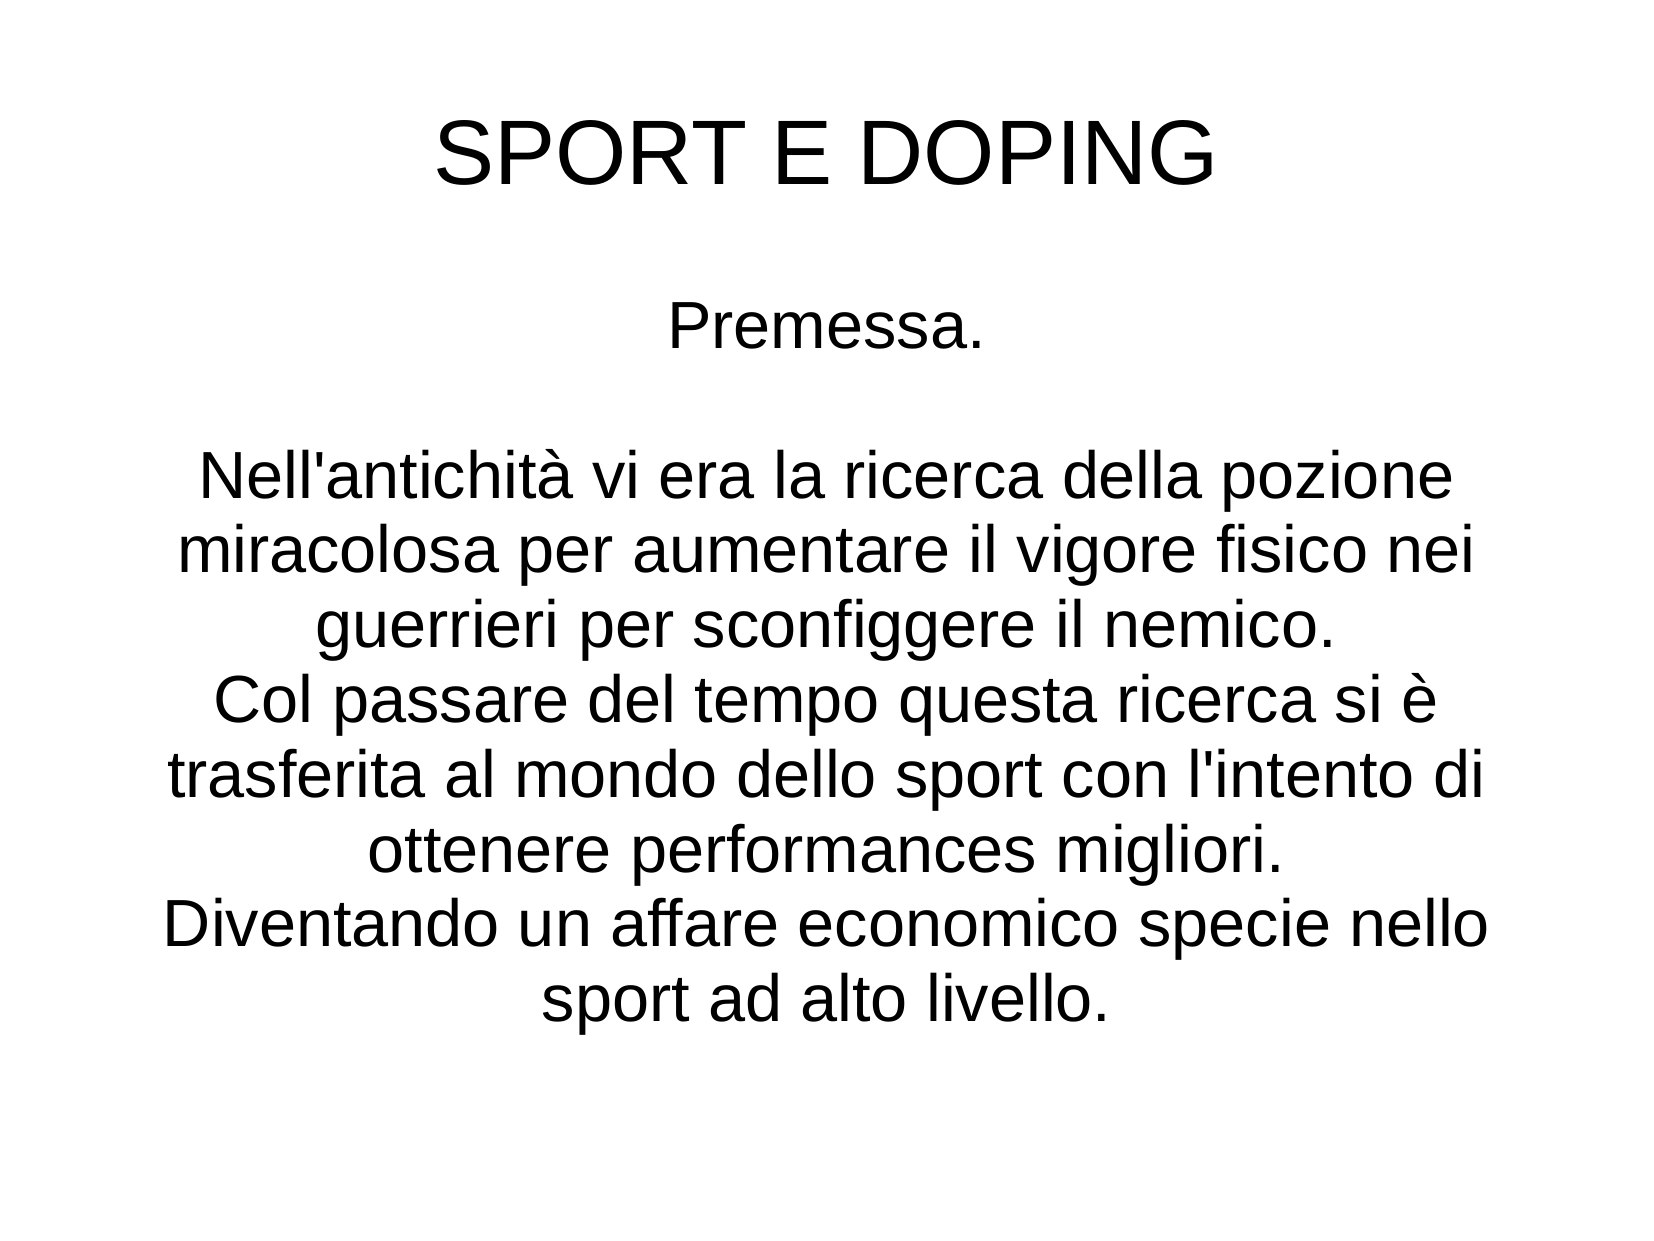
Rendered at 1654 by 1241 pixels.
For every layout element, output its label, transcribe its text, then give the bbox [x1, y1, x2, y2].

subtitle Premessa. Nell'antichità vi era la ricerca della pozione miracolosa per aumentare il vigore fisico nei guerrieri per sconfiggere il nemico. Col passare del tempo questa ricerca si è trasferita al mondo dello sport con l'intento di ottenere performances migliori. Diventando un affare economico specie nello sport ad alto livello. [82, 288, 1571, 1111]
title SPORT E DOPING [82, 49, 1571, 257]
